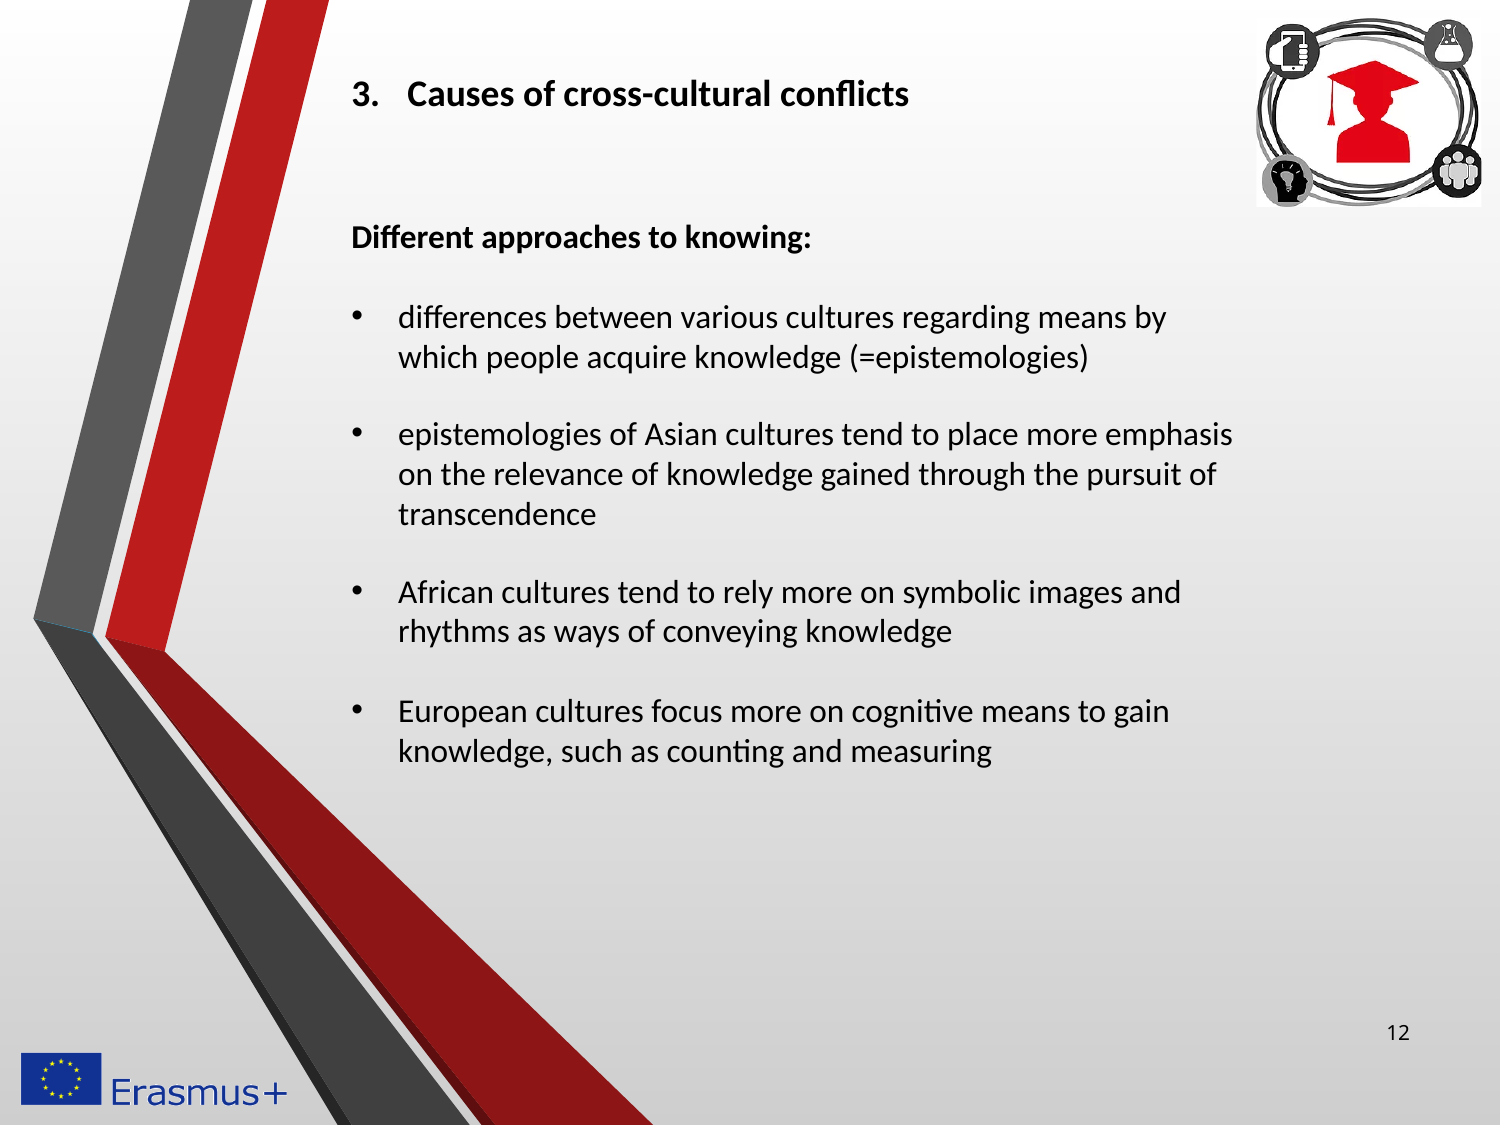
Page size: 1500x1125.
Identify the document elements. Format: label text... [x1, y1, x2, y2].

text_box Causes of cross-cultural conflicts [336, 61, 1247, 122]
picture [1256, 18, 1482, 207]
chart [1257, 19, 1483, 209]
slide_number <numer> [1357, 1003, 1425, 1064]
text_box Different approaches to knowing: differences between various cultures regarding means by which people acquire knowledge (=epistemologies) epistemologies of Asian cultures tend to place more emphasis on the relevance of knowledge gained through the pursuit of transcendence African cultures tend to rely more on symbolic images and rhythms as ways of conveying knowledge European cultures focus more on cognitive means to gain knowledge, such as counting and measuring [336, 208, 1258, 777]
picture [5, 1037, 302, 1120]
